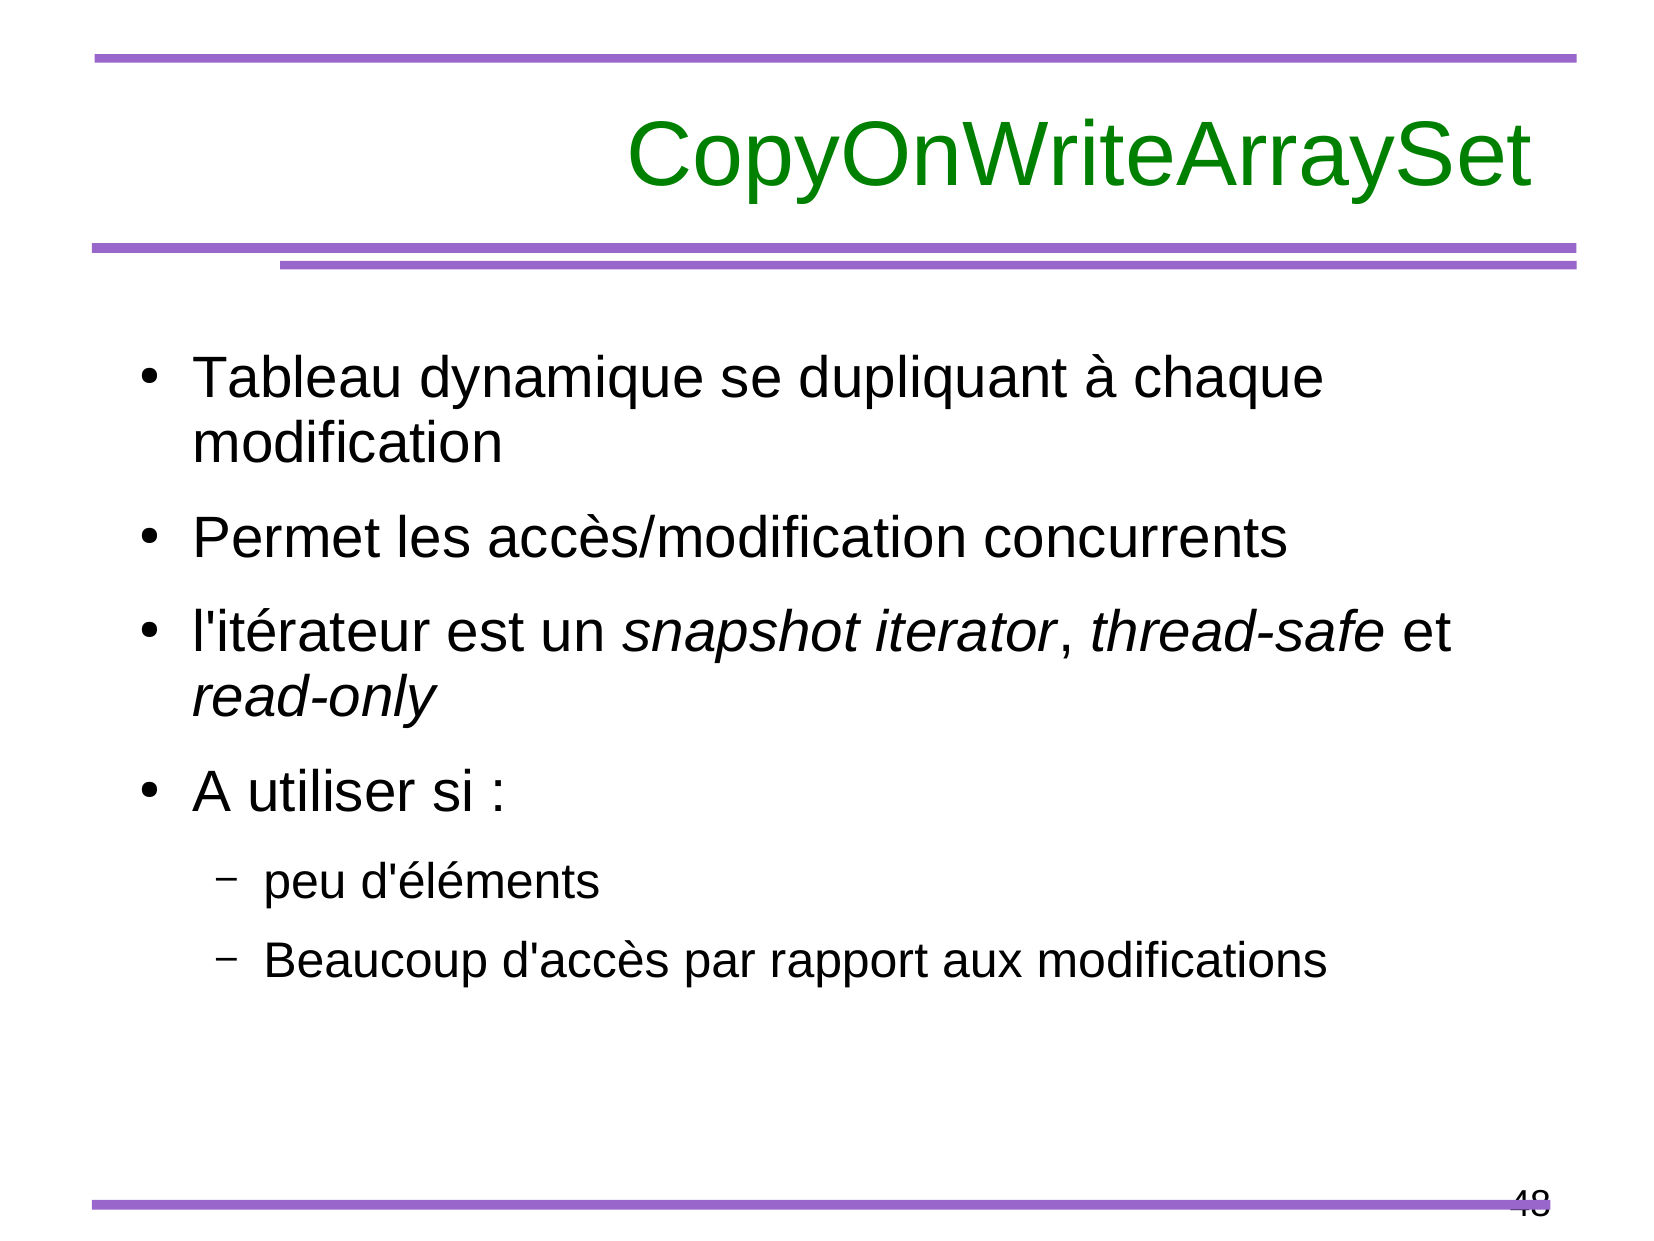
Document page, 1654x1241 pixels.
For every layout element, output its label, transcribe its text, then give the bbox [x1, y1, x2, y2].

list Tableau dynamique se dupliquant à chaque modification Permet les accès/modification concurrents l'itérateur est un snapshot iterator, thread-safe et read-only A utiliser si : peu d'éléments Beaucoup d'accès par rapport aux modifications [121, 344, 1534, 1127]
title CopyOnWriteArraySet [121, 49, 1534, 257]
